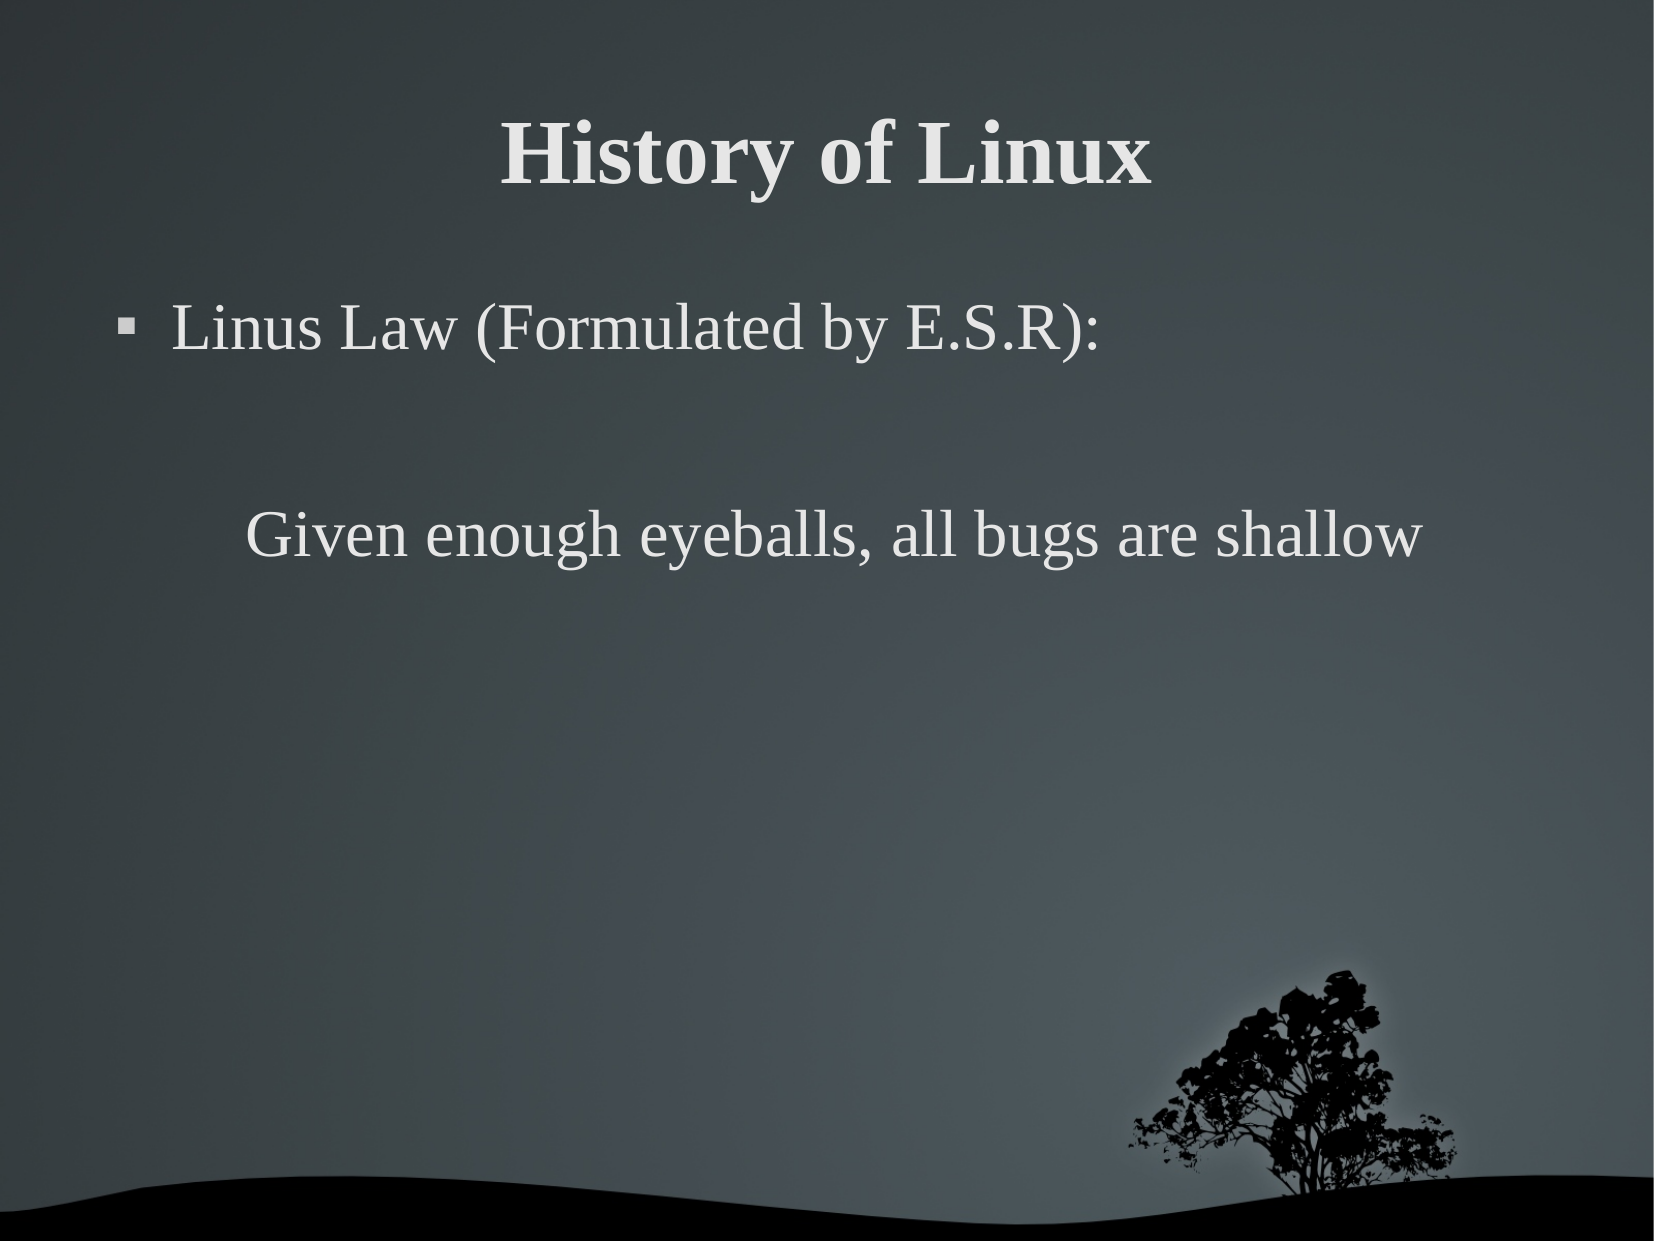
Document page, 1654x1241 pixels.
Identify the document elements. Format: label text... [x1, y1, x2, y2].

list Linus Law (Formulated by E.S.R): Given enough eyeballs, all bugs are shallow [82, 290, 1571, 1109]
title History of Linux [82, 49, 1572, 257]
picture [0, 0, 1654, 1241]
